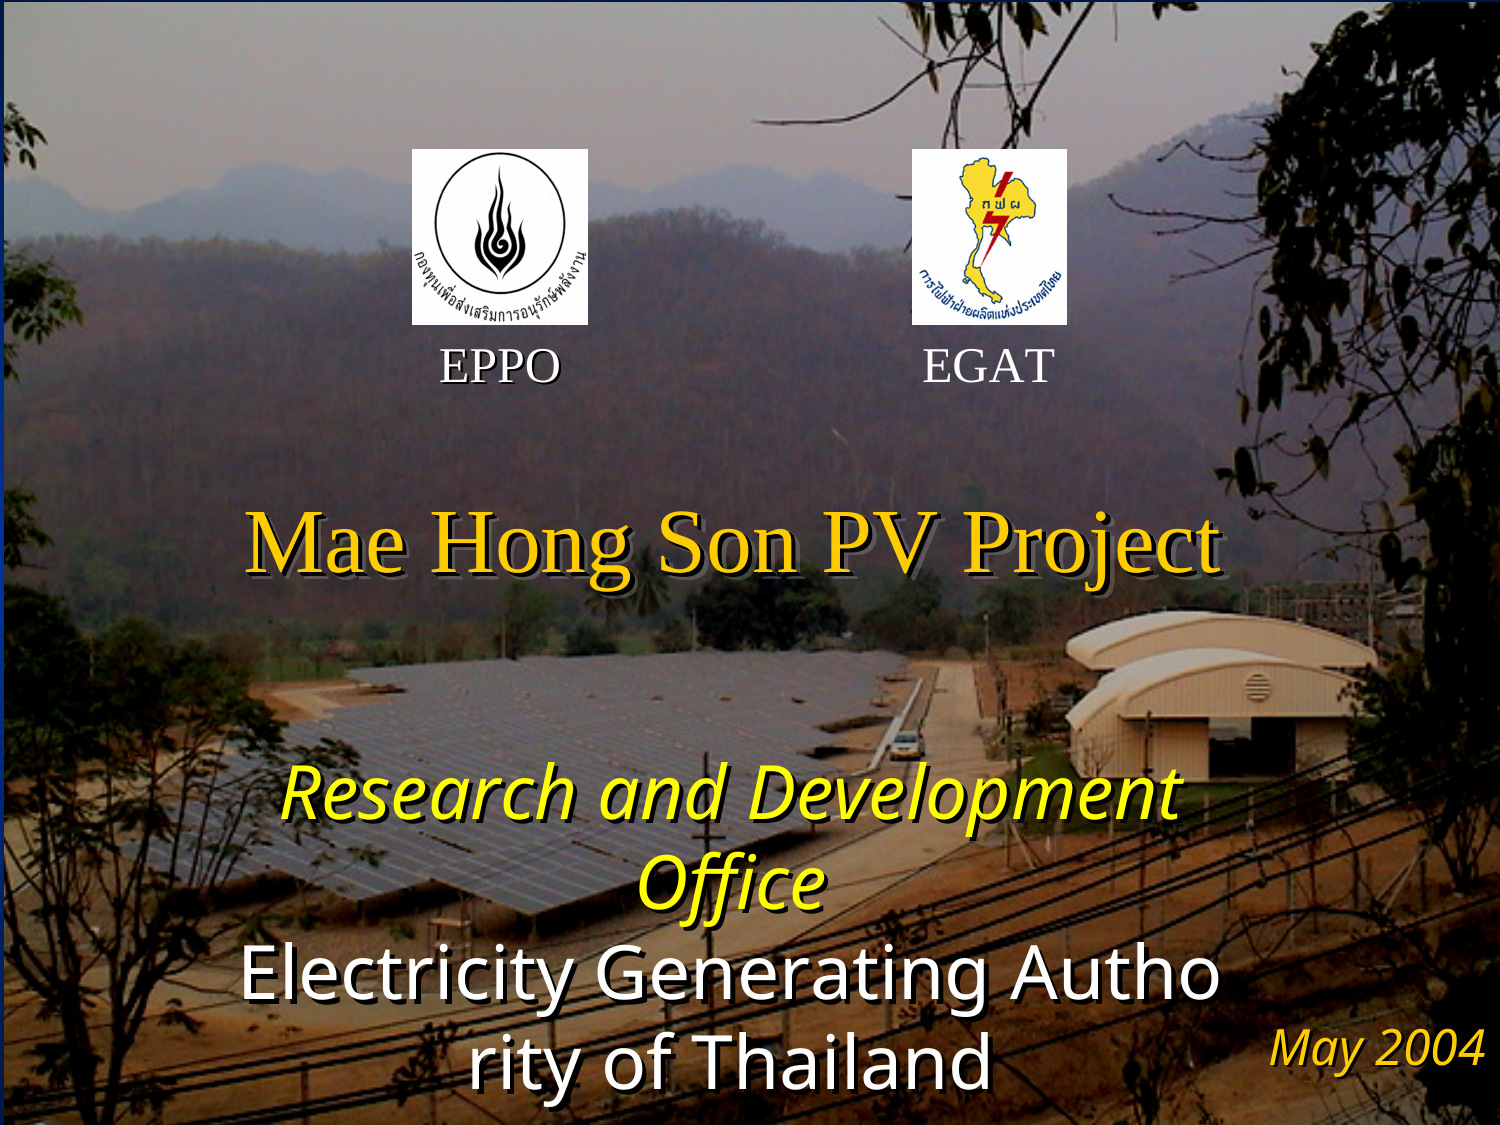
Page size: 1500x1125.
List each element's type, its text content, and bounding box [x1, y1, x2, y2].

picture [4, 2, 1500, 1125]
text_box EGAT [899, 324, 1078, 401]
text_box EPPO [412, 325, 588, 401]
text_box Mae Hong Son PV Project [187, 472, 1279, 599]
text_box Research and Development Office Electricity Generating Authority of Thailand [211, 736, 1251, 1113]
text_box May 2004 [1254, 1007, 1500, 1083]
